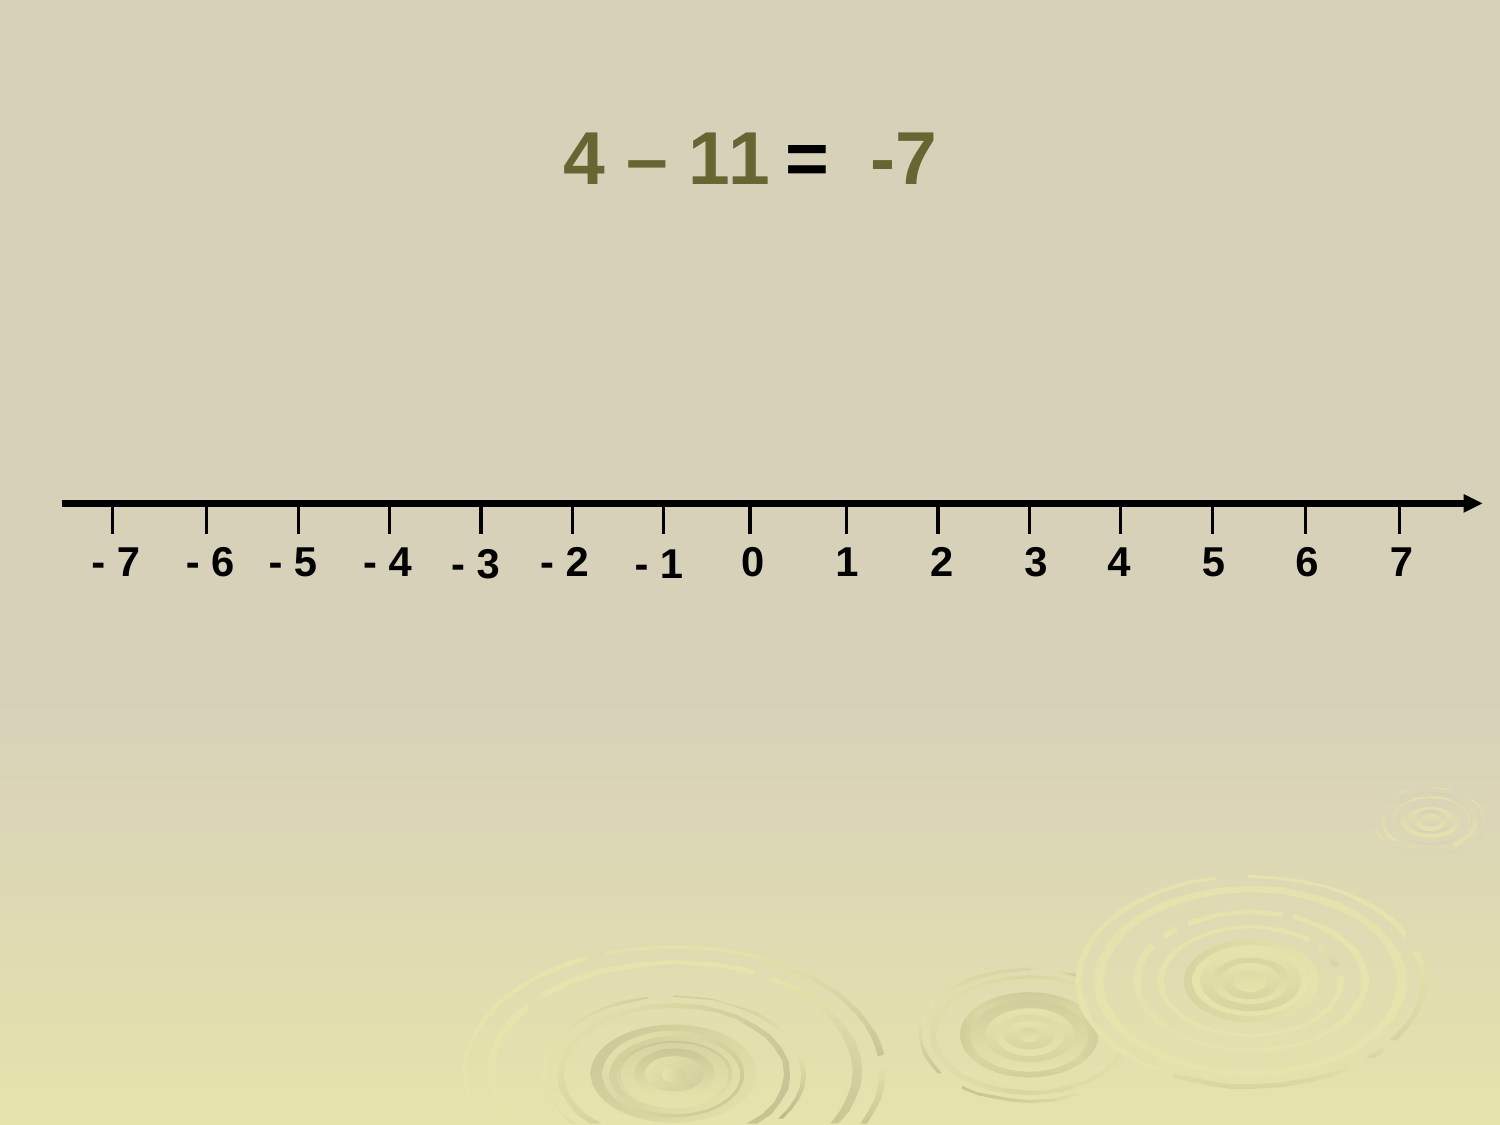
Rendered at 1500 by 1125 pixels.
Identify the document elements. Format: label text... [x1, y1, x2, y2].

text_box = -7 [750, 101, 987, 208]
text_box 7 [1352, 527, 1454, 602]
text_box - 1 [619, 529, 721, 605]
text_box - 6 [178, 527, 273, 602]
text_box 6 [1257, 527, 1352, 602]
text_box - 4 [348, 527, 450, 602]
text_box 0 [726, 527, 793, 602]
text_box 4 [1092, 527, 1159, 602]
text_box - 3 [436, 529, 538, 605]
text_box - 5 [273, 527, 348, 602]
text_box 4 – 11 [549, 101, 750, 208]
text_box 1 [820, 527, 888, 602]
text_box - 7 [76, 527, 178, 602]
text_box - 2 [525, 527, 627, 602]
text_box 5 [1187, 527, 1254, 602]
text_box 3 [998, 527, 1065, 602]
text_box 2 [915, 527, 982, 602]
